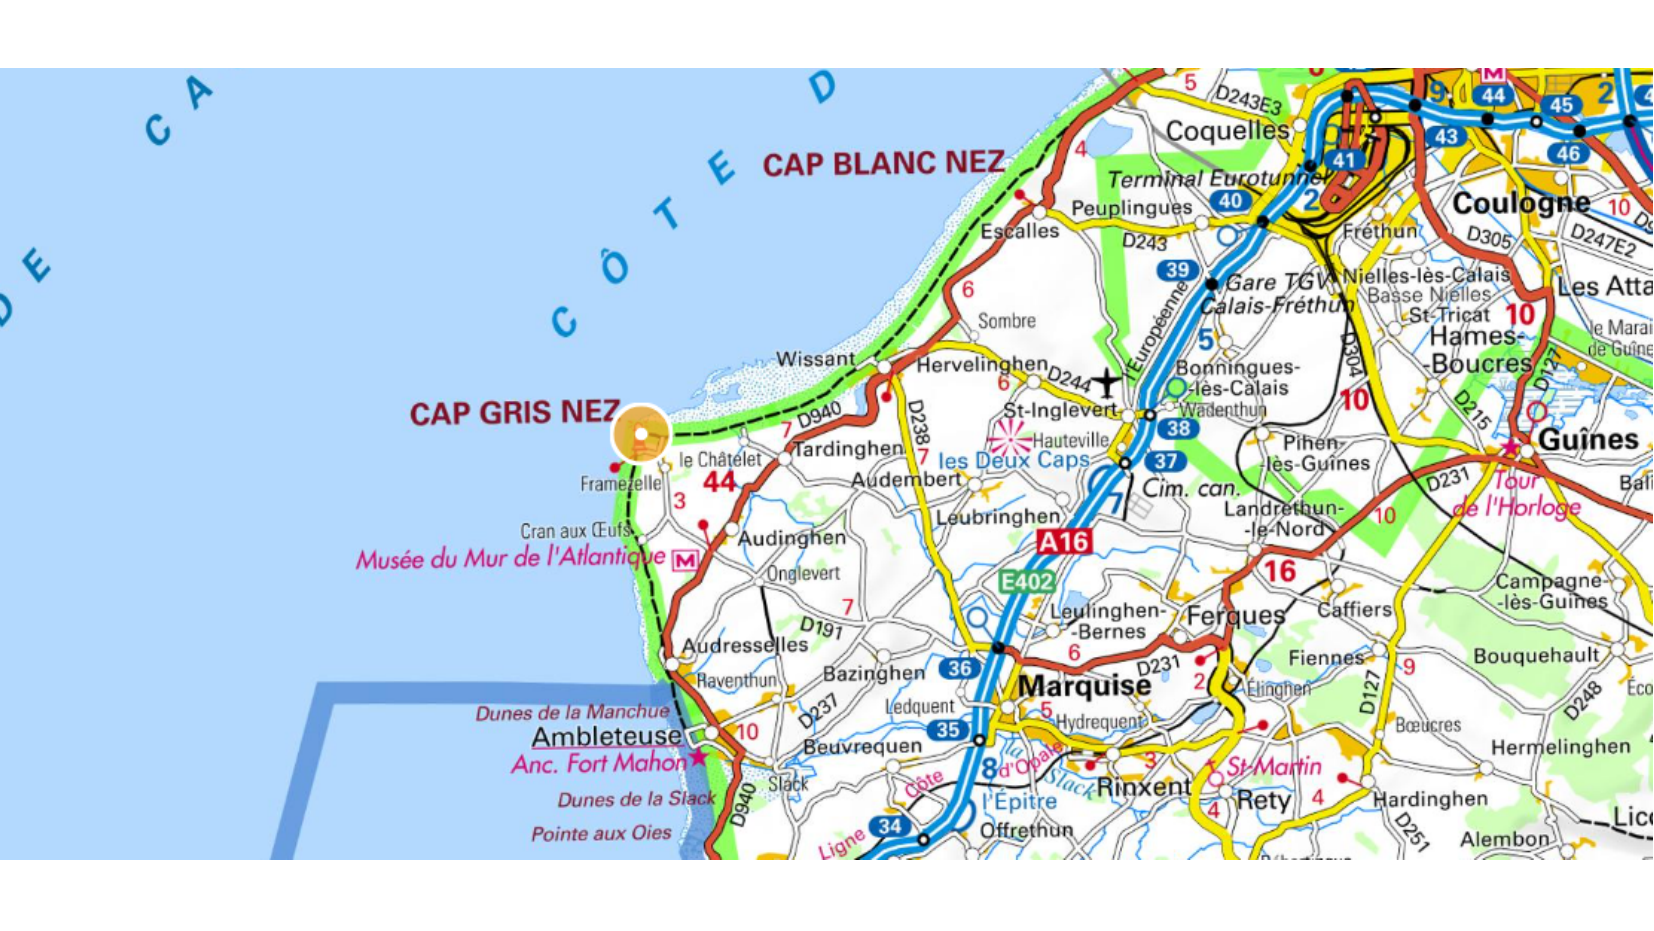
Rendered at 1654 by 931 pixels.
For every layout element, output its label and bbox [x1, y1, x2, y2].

picture [0, 68, 1653, 860]
